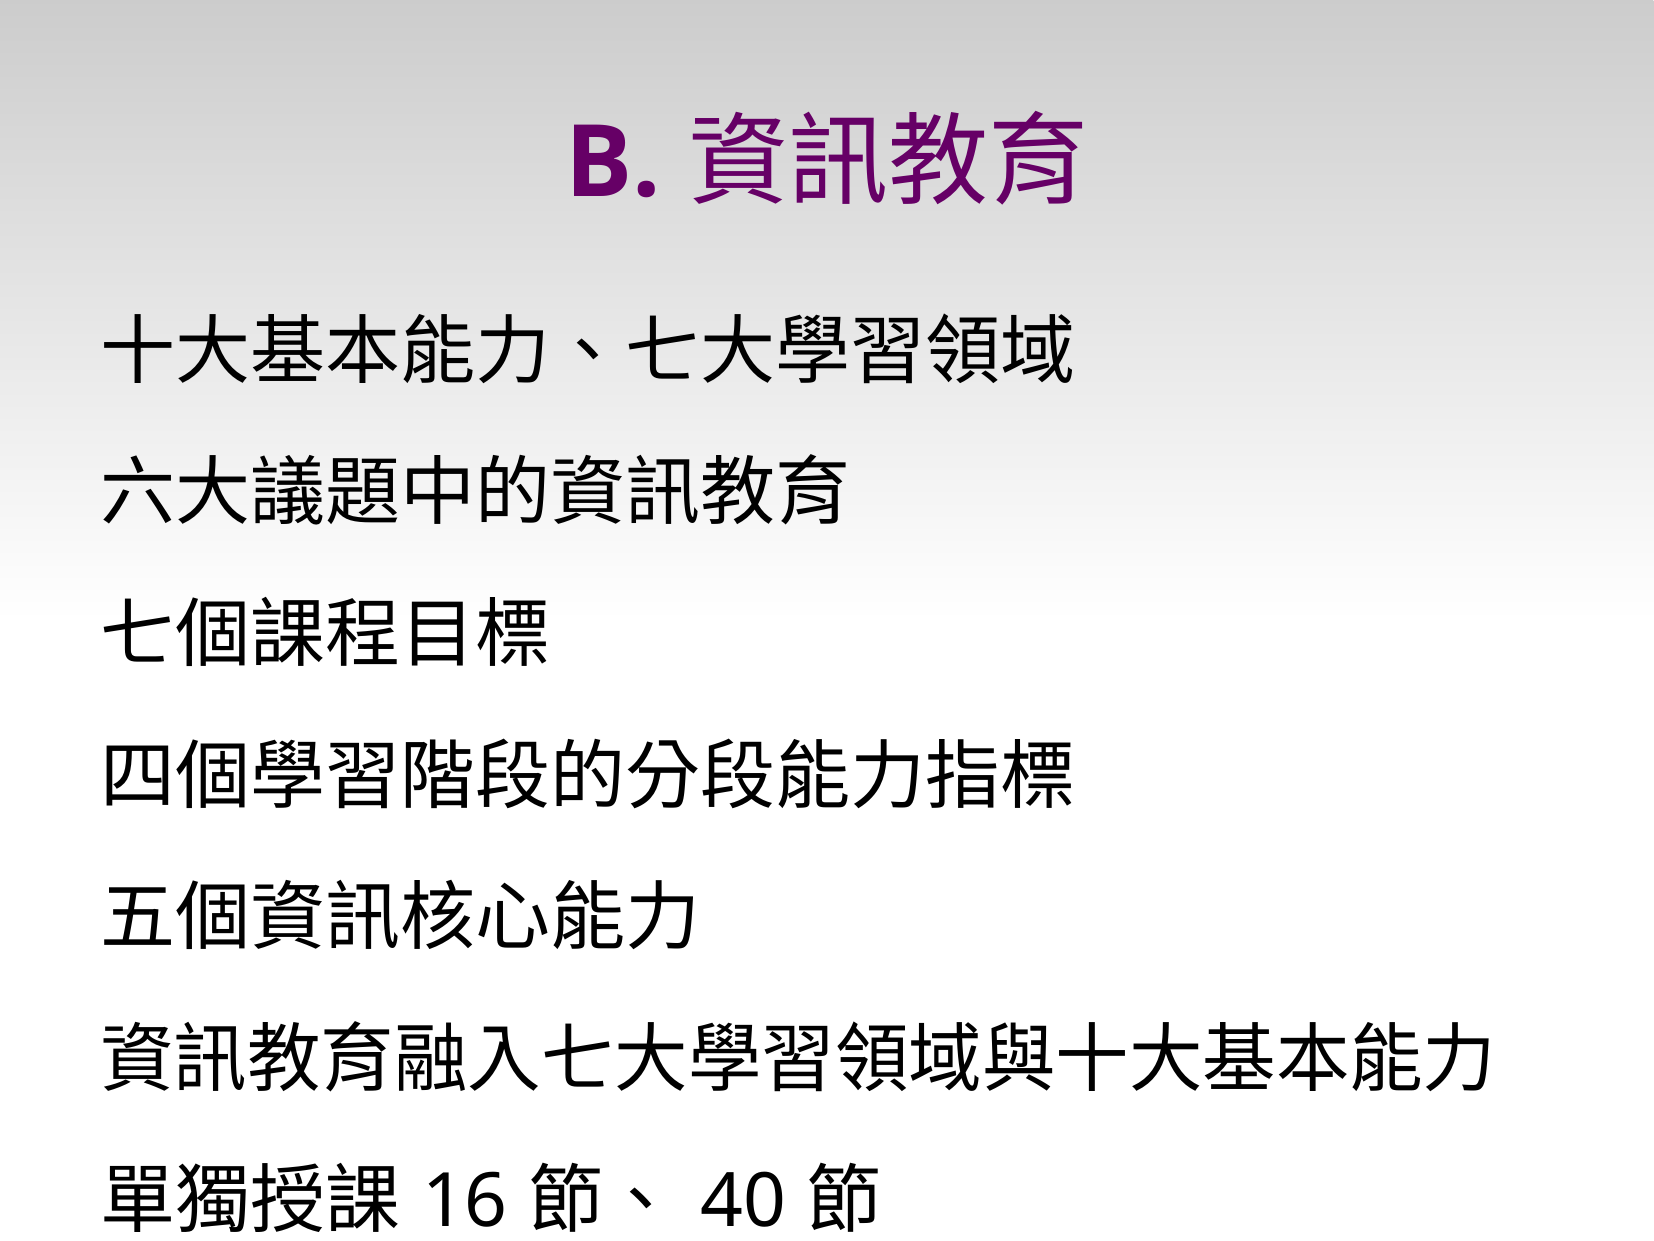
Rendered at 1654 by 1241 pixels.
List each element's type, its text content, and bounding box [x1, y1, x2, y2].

list 十大基本能力、七大學習領域 六大議題中的資訊教育 七個課程目標 四個學習階段的分段能力指標 五個資訊核心能力 資訊教育融入七大學習領域與十大基本能力 單獨授課16節、40節 [82, 290, 1625, 1094]
title B.資訊教育 [82, 56, 1571, 250]
